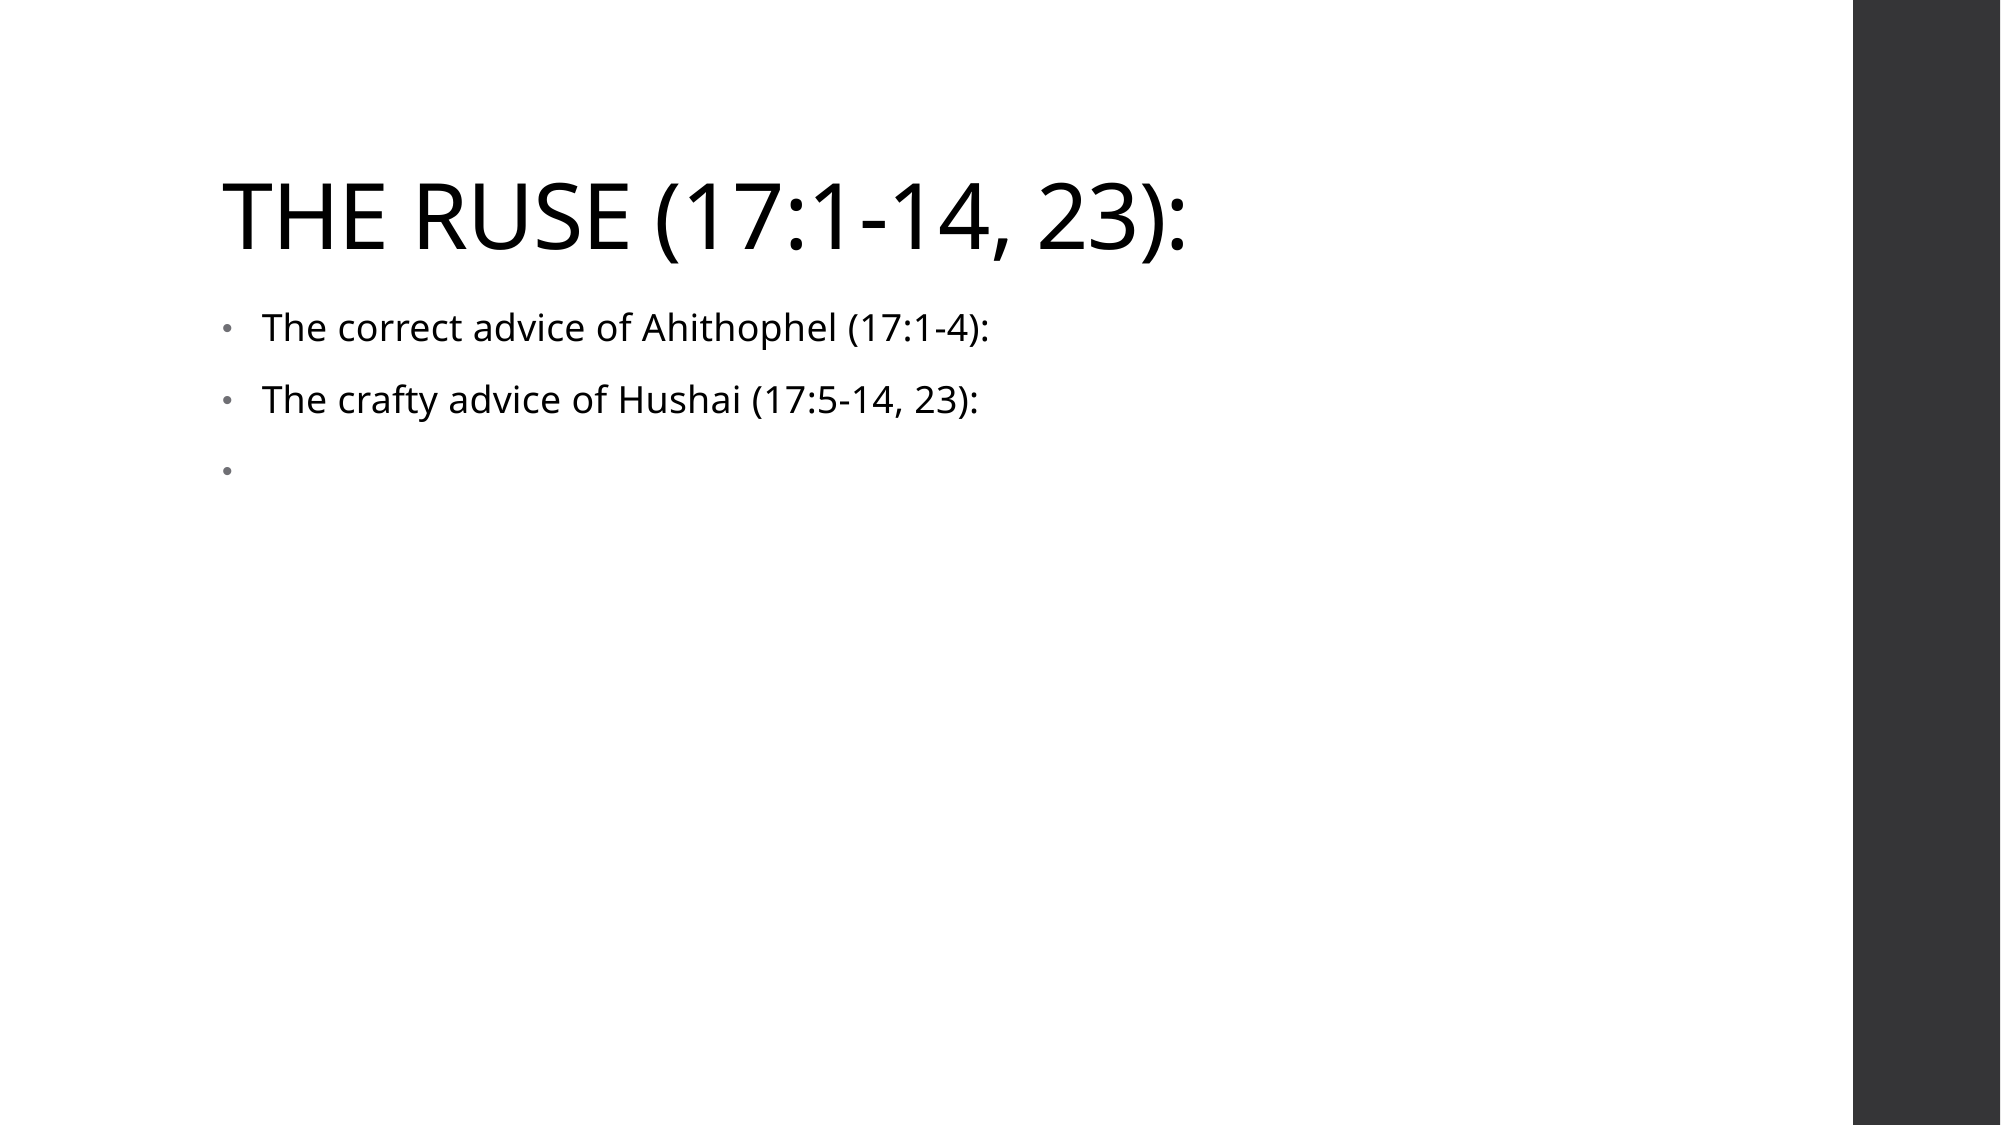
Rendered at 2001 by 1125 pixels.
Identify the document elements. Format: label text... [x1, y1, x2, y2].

list The correct advice of Ahithophel (17:1-4): The crafty advice of Hushai (17:5-14, 23): [206, 299, 1617, 1014]
title THE RUSE (17:1-14, 23): [206, 60, 1797, 278]
